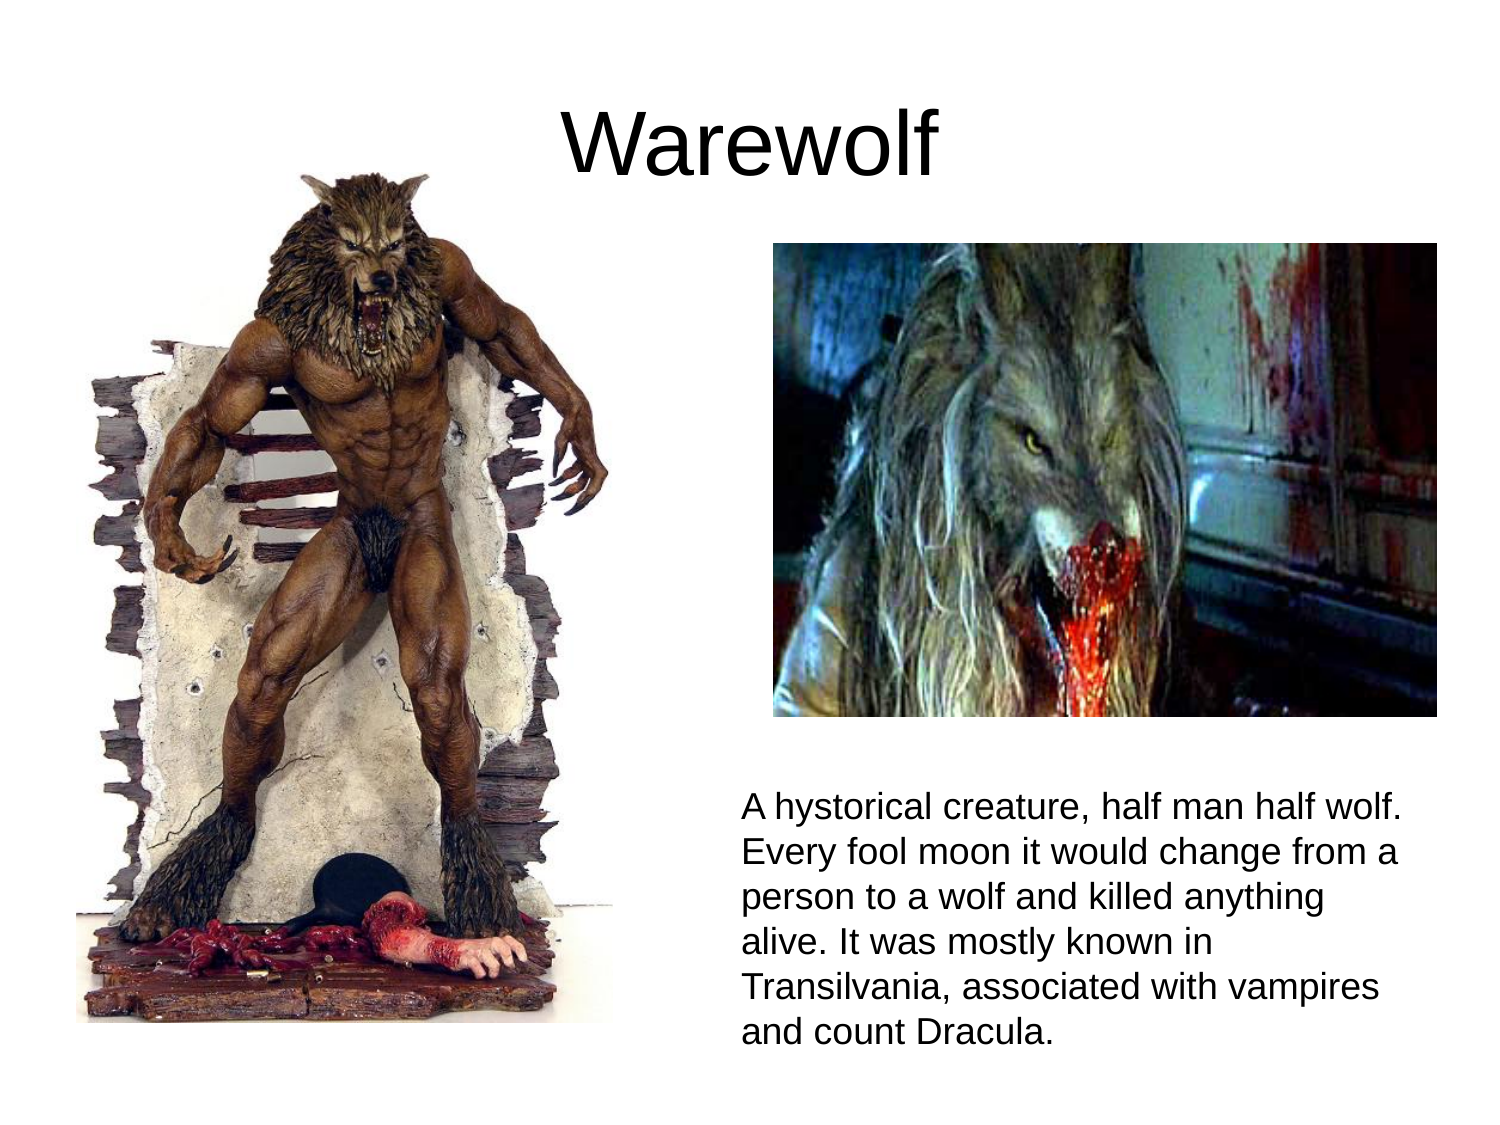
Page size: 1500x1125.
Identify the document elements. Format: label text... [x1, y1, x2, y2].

text_box A hystorical creature, half man half wolf. Every fool moon it would change from a person to a wolf and killed anything alive. It was mostly known in Transilvania, associated with vampires and count Dracula. [726, 774, 1424, 1061]
picture [773, 243, 1437, 717]
title Warewolf [75, 45, 1425, 233]
picture [76, 172, 613, 1023]
